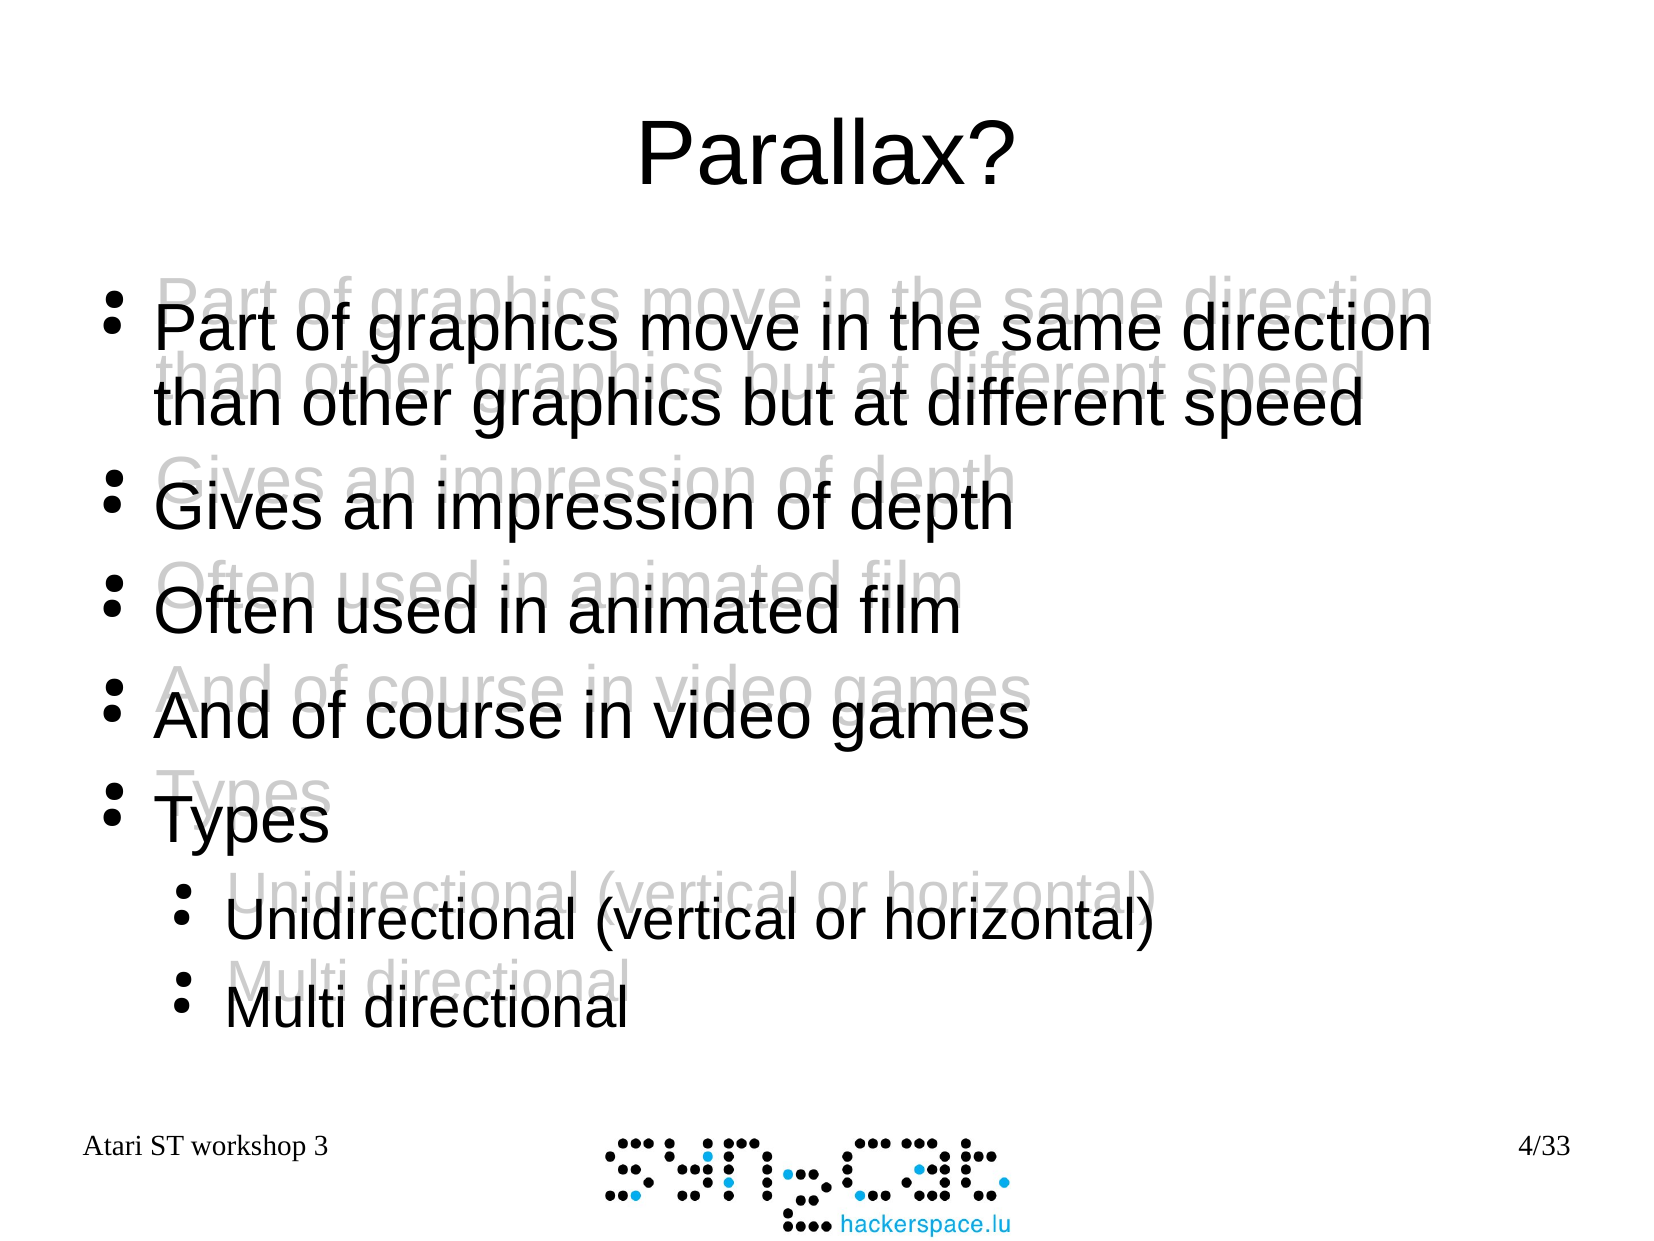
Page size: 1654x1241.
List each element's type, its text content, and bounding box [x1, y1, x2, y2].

picture [600, 1124, 1025, 1241]
list Part of graphics move in the same direction than other graphics but at different speed Gives an impression of depth Often used in animated film And of course in video games Types Unidirectional (vertical or horizontal) Multi directional [82, 290, 1571, 1109]
list Part of graphics move in the same direction than other graphics but at different speed Gives an impression of depth Often used in animated film And of course in video games Types Unidirectional (vertical or horizontal) Multi directional [84, 264, 1573, 1083]
title Parallax? [82, 49, 1571, 257]
